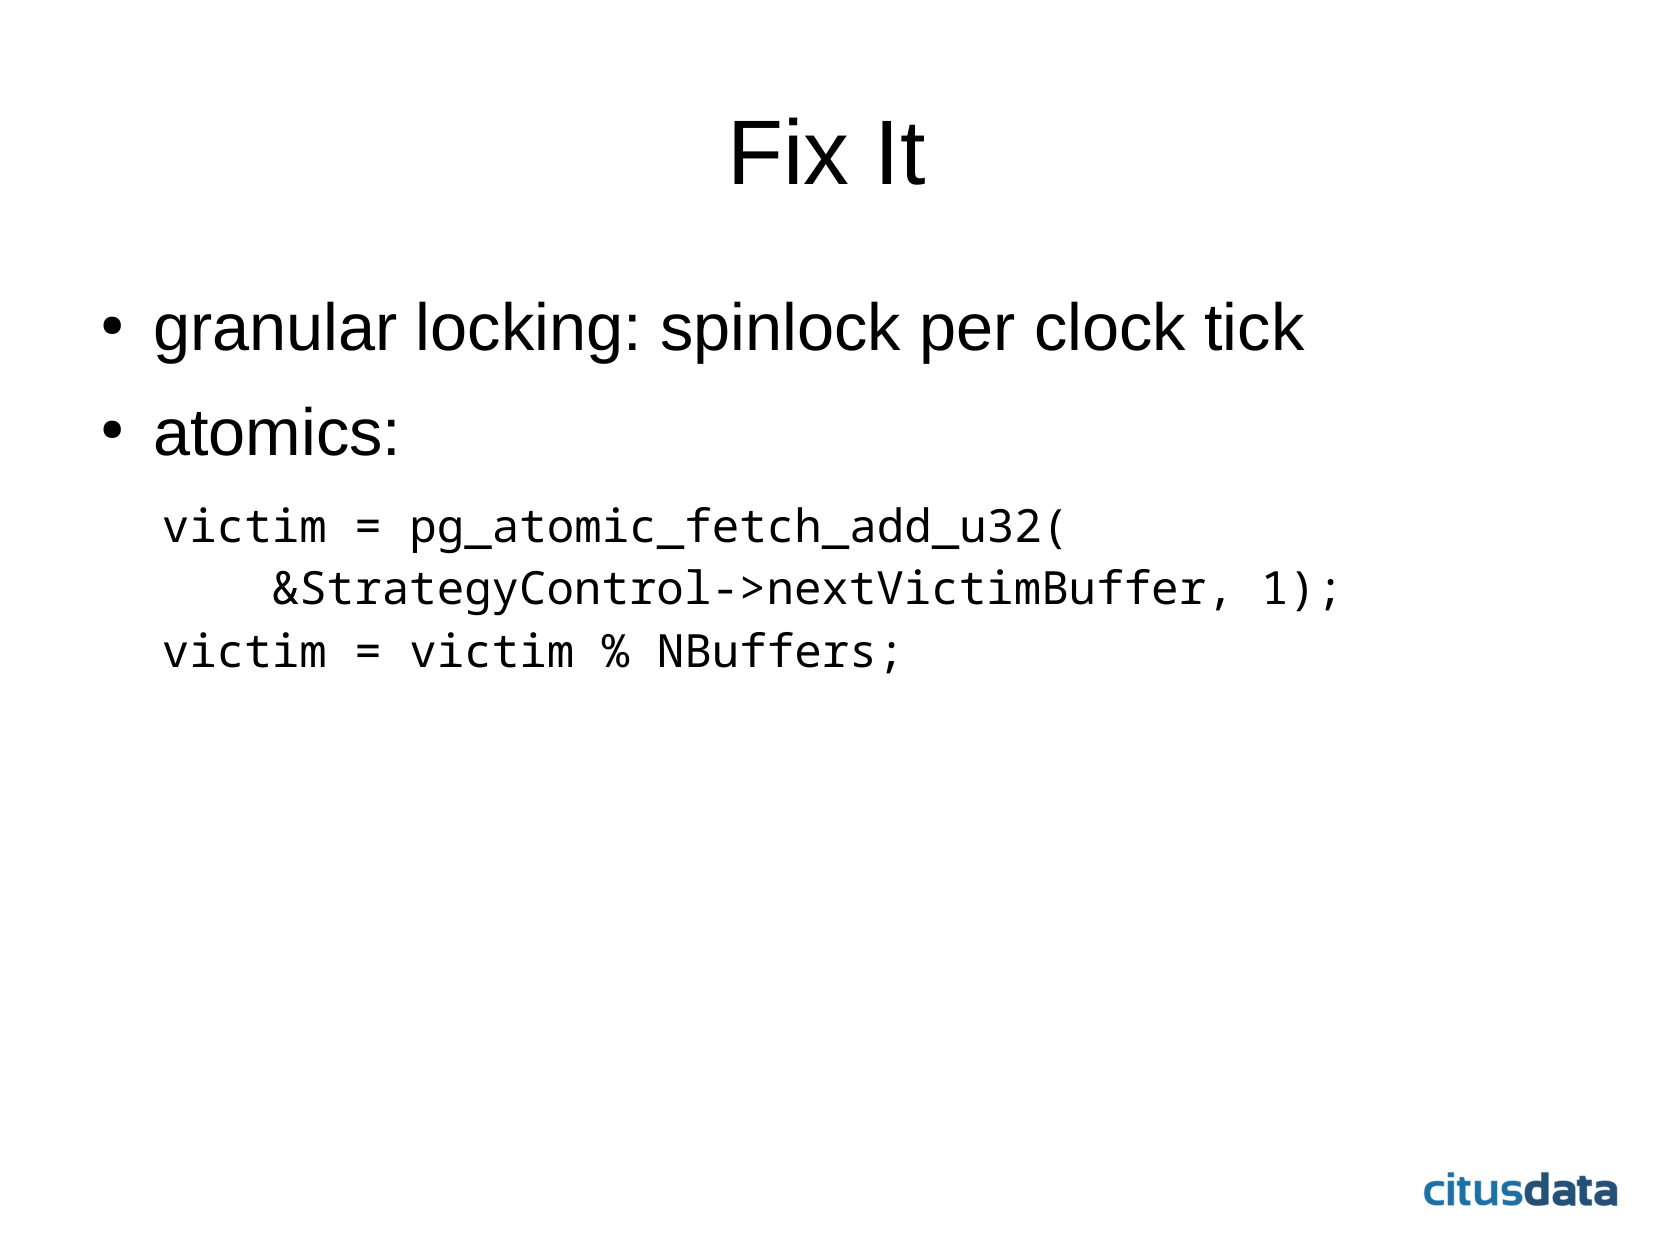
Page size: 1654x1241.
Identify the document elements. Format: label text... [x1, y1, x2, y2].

list granular locking: spinlock per clock tick atomics: [82, 290, 1571, 481]
text_box victim = pg_atomic_fetch_add_u32( &StrategyControl->nextVictimBuffer, 1); victim = victim % NBuffers; [147, 485, 1426, 703]
title Fix It [82, 49, 1571, 257]
picture [1420, 1167, 1622, 1209]
